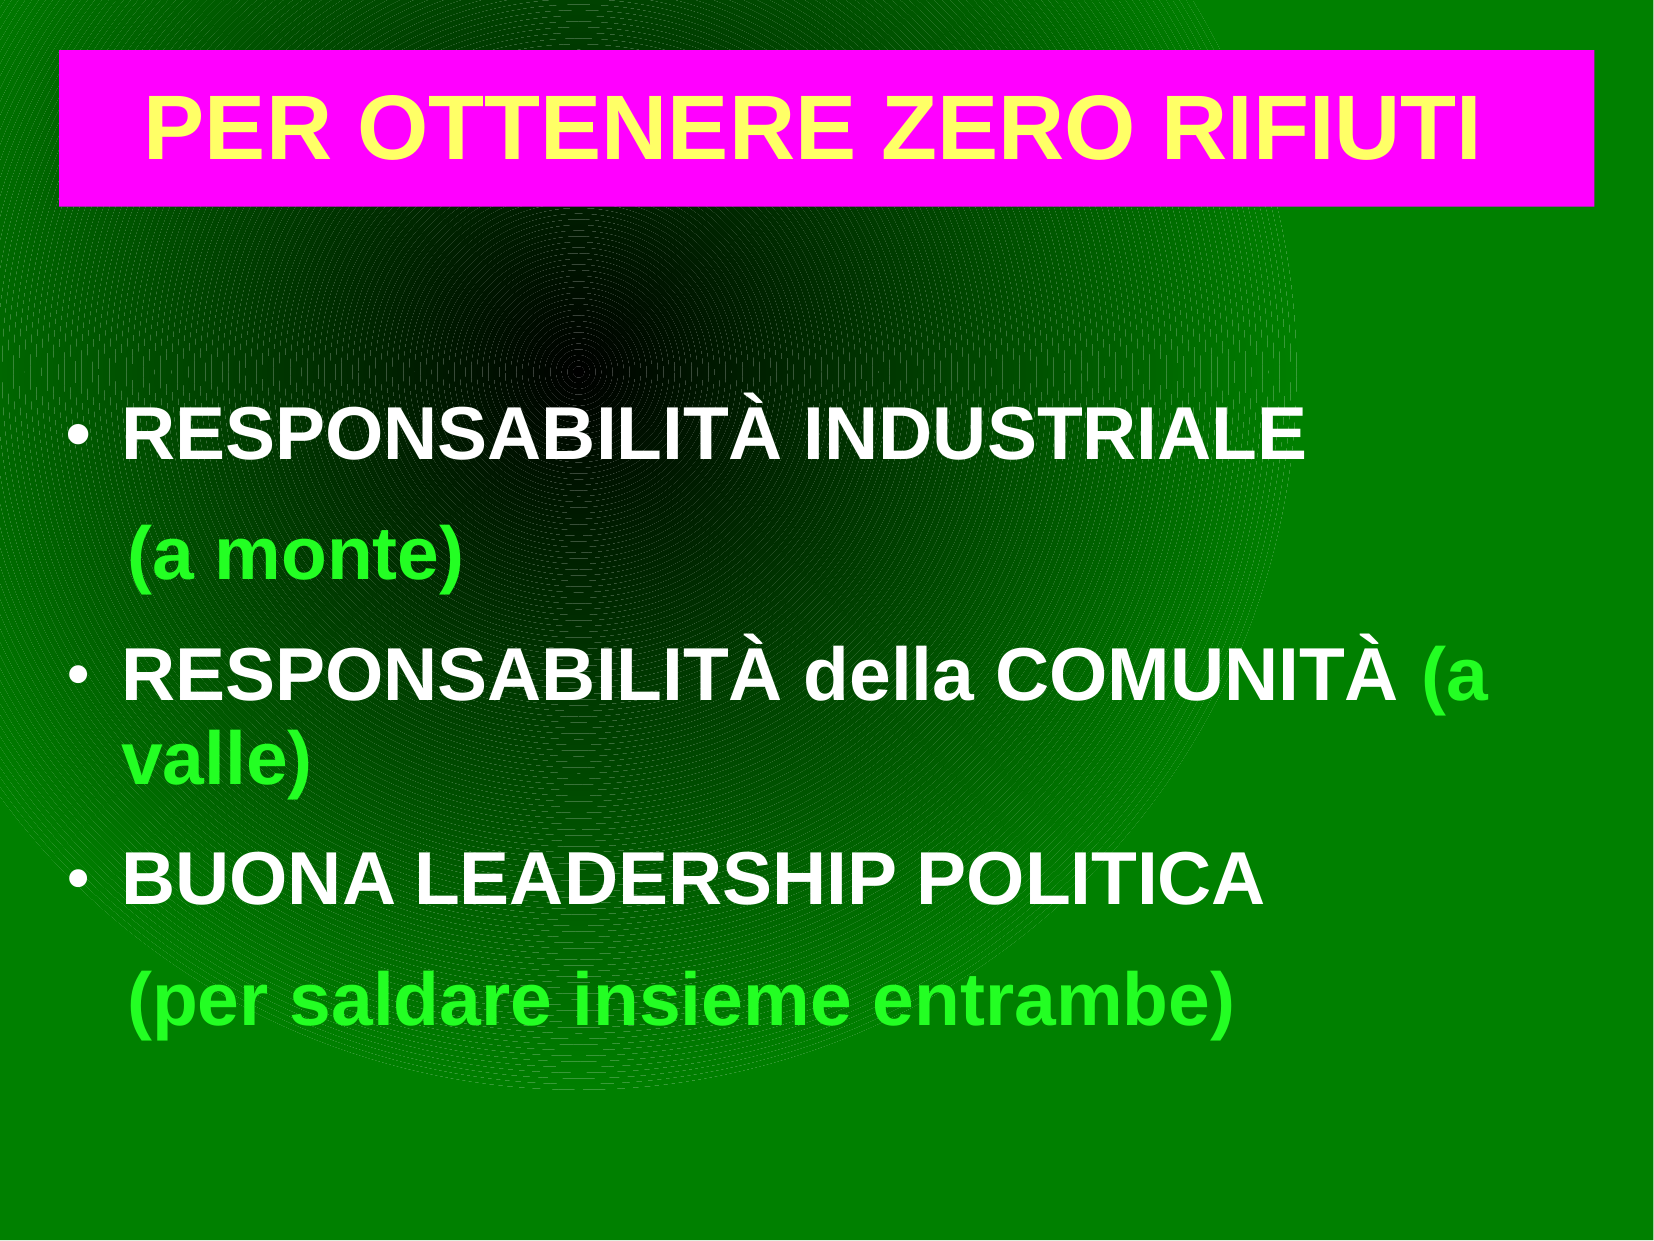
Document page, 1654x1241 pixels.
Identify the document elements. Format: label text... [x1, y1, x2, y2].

text_box RESPONSABILITÀ INDUSTRIALE (a monte) RESPONSABILITÀ della COMUNITÀ (a valle) BUONA LEADERSHIP POLITICA (per saldare insieme entrambe) [50, 383, 1619, 1151]
title PER OTTENERE ZERO RIFIUTI [59, 50, 1595, 207]
